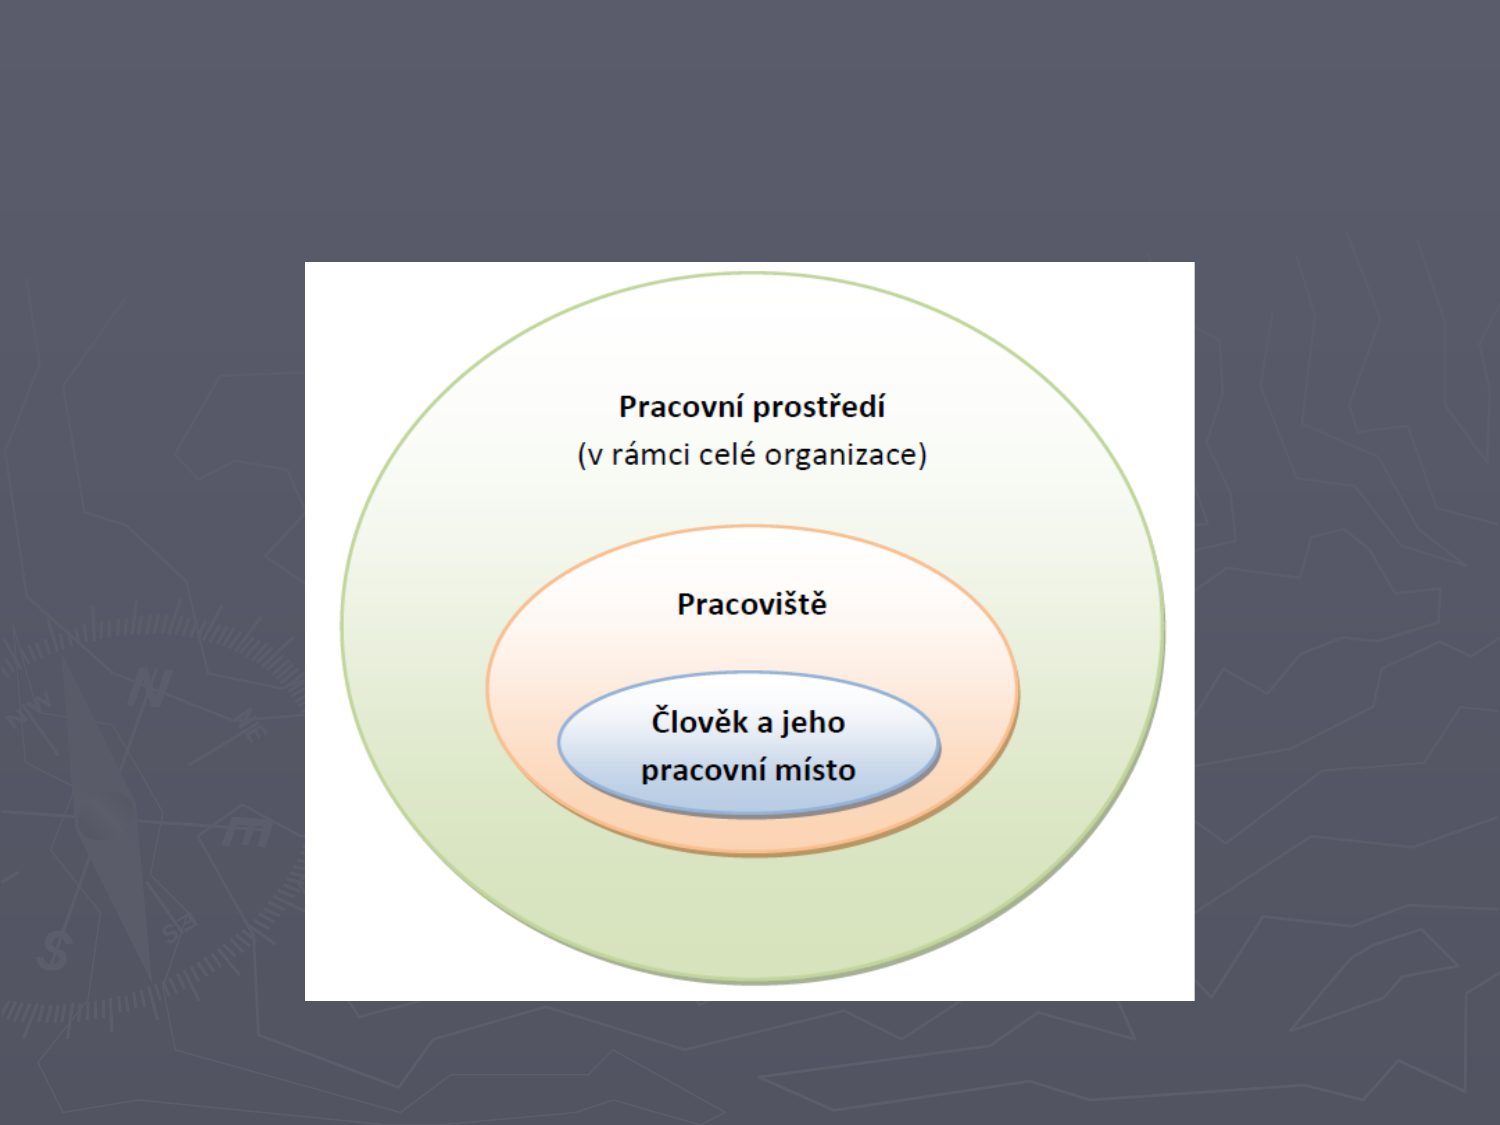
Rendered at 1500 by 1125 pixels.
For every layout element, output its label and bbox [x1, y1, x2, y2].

picture [305, 262, 1195, 1001]
